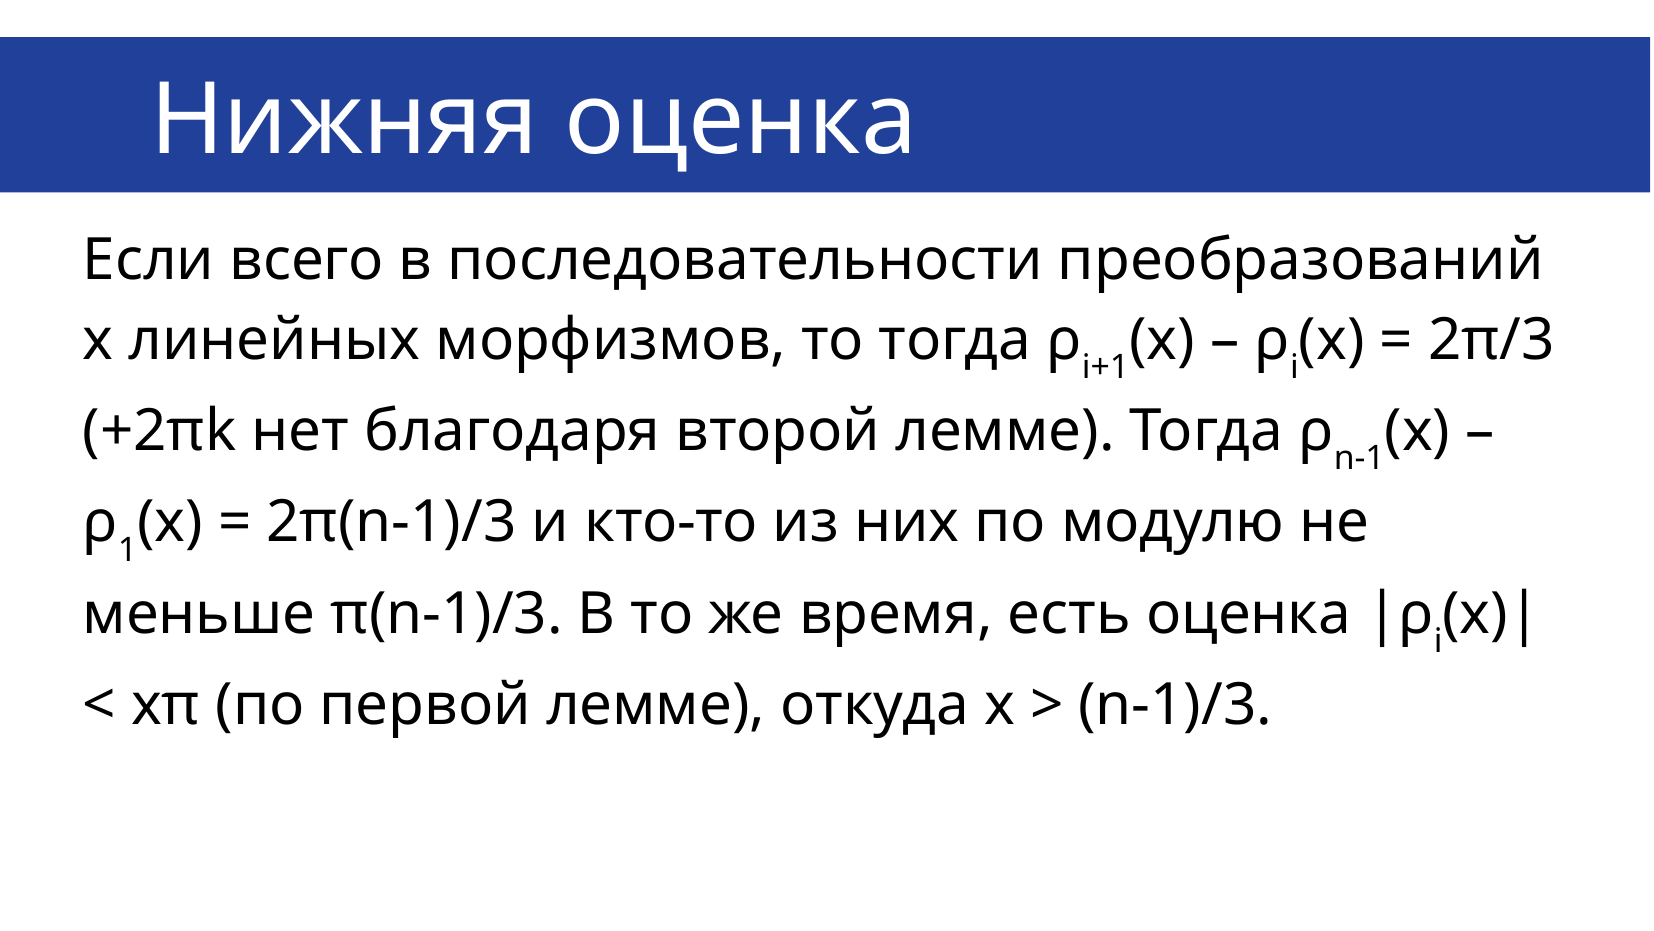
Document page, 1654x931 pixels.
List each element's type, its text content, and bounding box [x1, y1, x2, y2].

title Нижняя оценка [0, 37, 1651, 193]
subtitle Если всего в последовательности преобразований x линейных морфизмов, то тогда ρi+1(x) – ρi(x) = 2π/3 (+2πk нет благодаря второй лемме). Тогда ρn-1(x) – ρ1(x) = 2π(n-1)/3 и кто-то из них по модулю не меньше π(n-1)/3. В то же время, есть оценка |ρi(x)| < xπ (по первой лемме), откуда x > (n-1)/3. [82, 217, 1576, 821]
